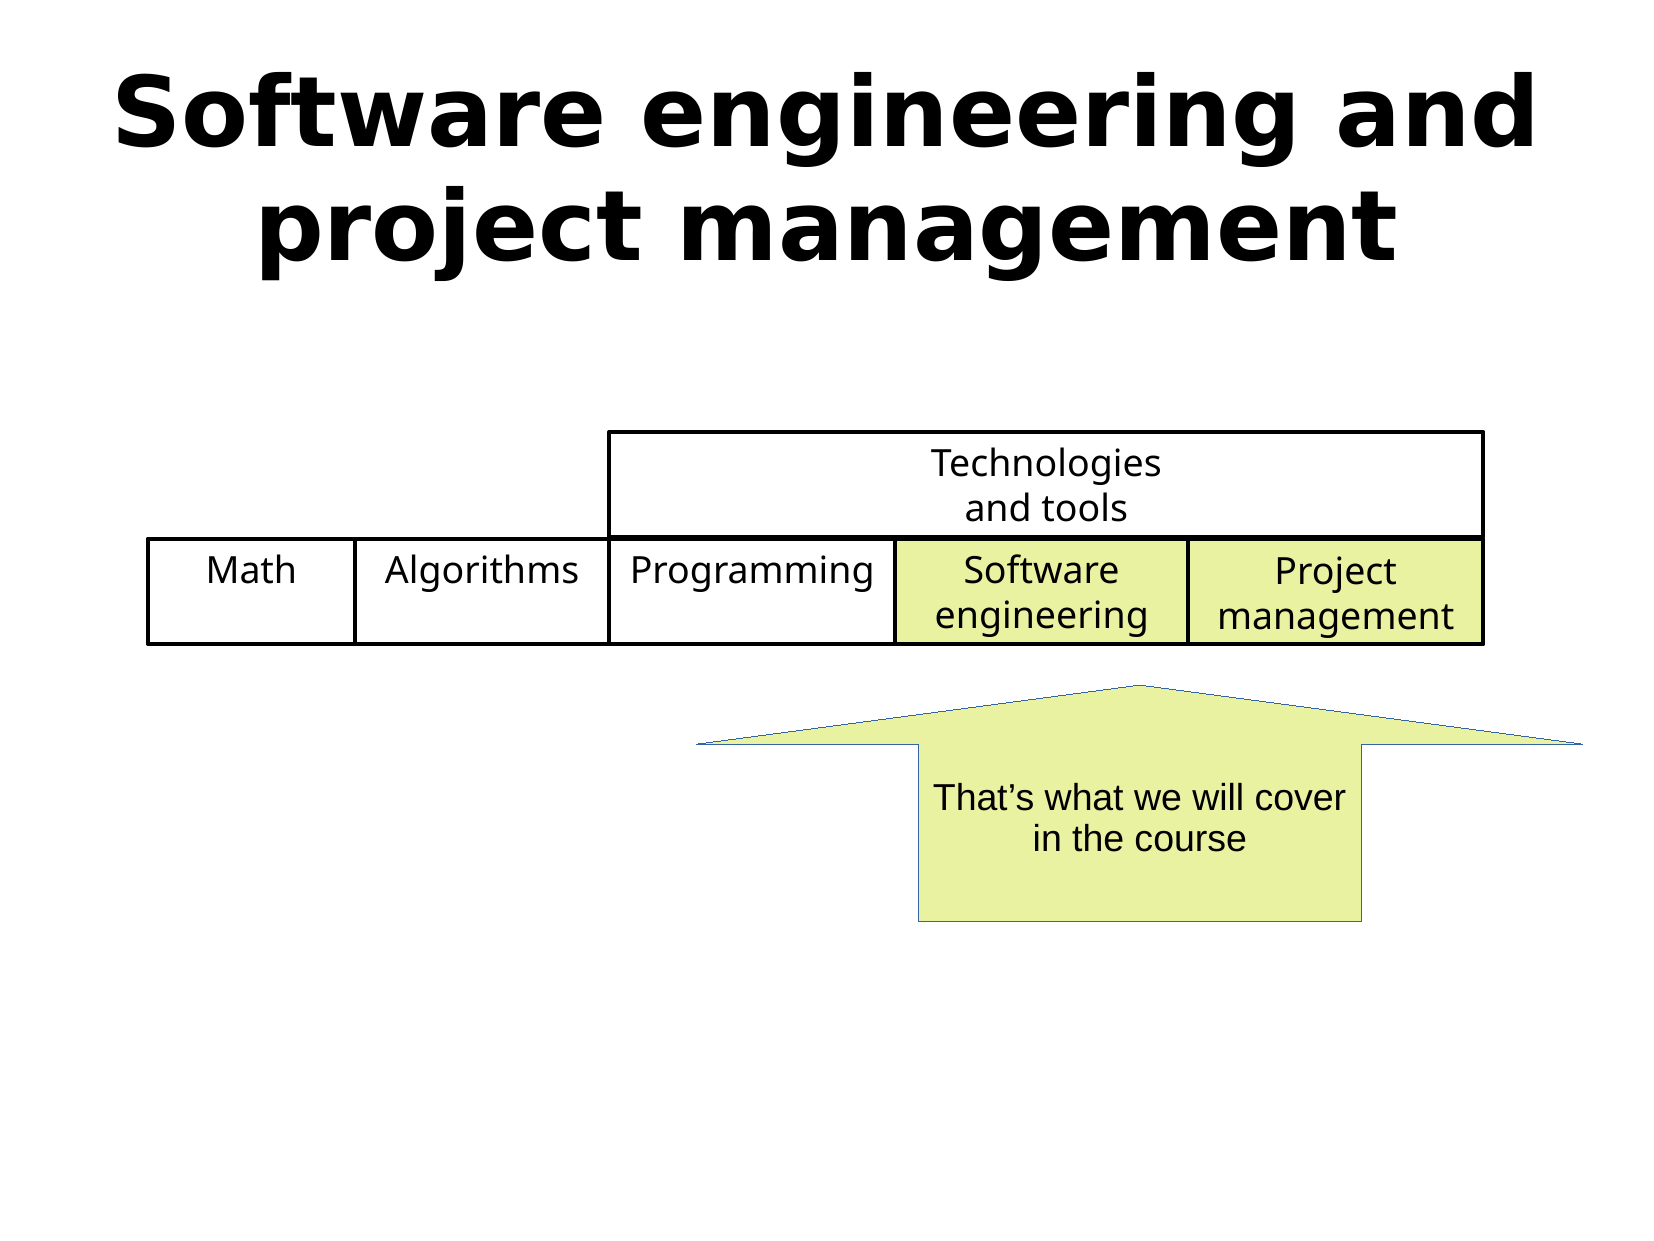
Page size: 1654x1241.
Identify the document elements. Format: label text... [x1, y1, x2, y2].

text_box Technologies and tools [609, 431, 1484, 537]
text_box Math [147, 538, 355, 644]
text_box Software engineering [895, 538, 1189, 644]
text_box Algorithms [355, 538, 609, 644]
text_box Programming [609, 538, 895, 644]
title Software engineering and project management [82, 55, 1571, 283]
text_box Project management [1188, 539, 1484, 645]
text_box That’s what we will cover in the course [696, 685, 1583, 922]
